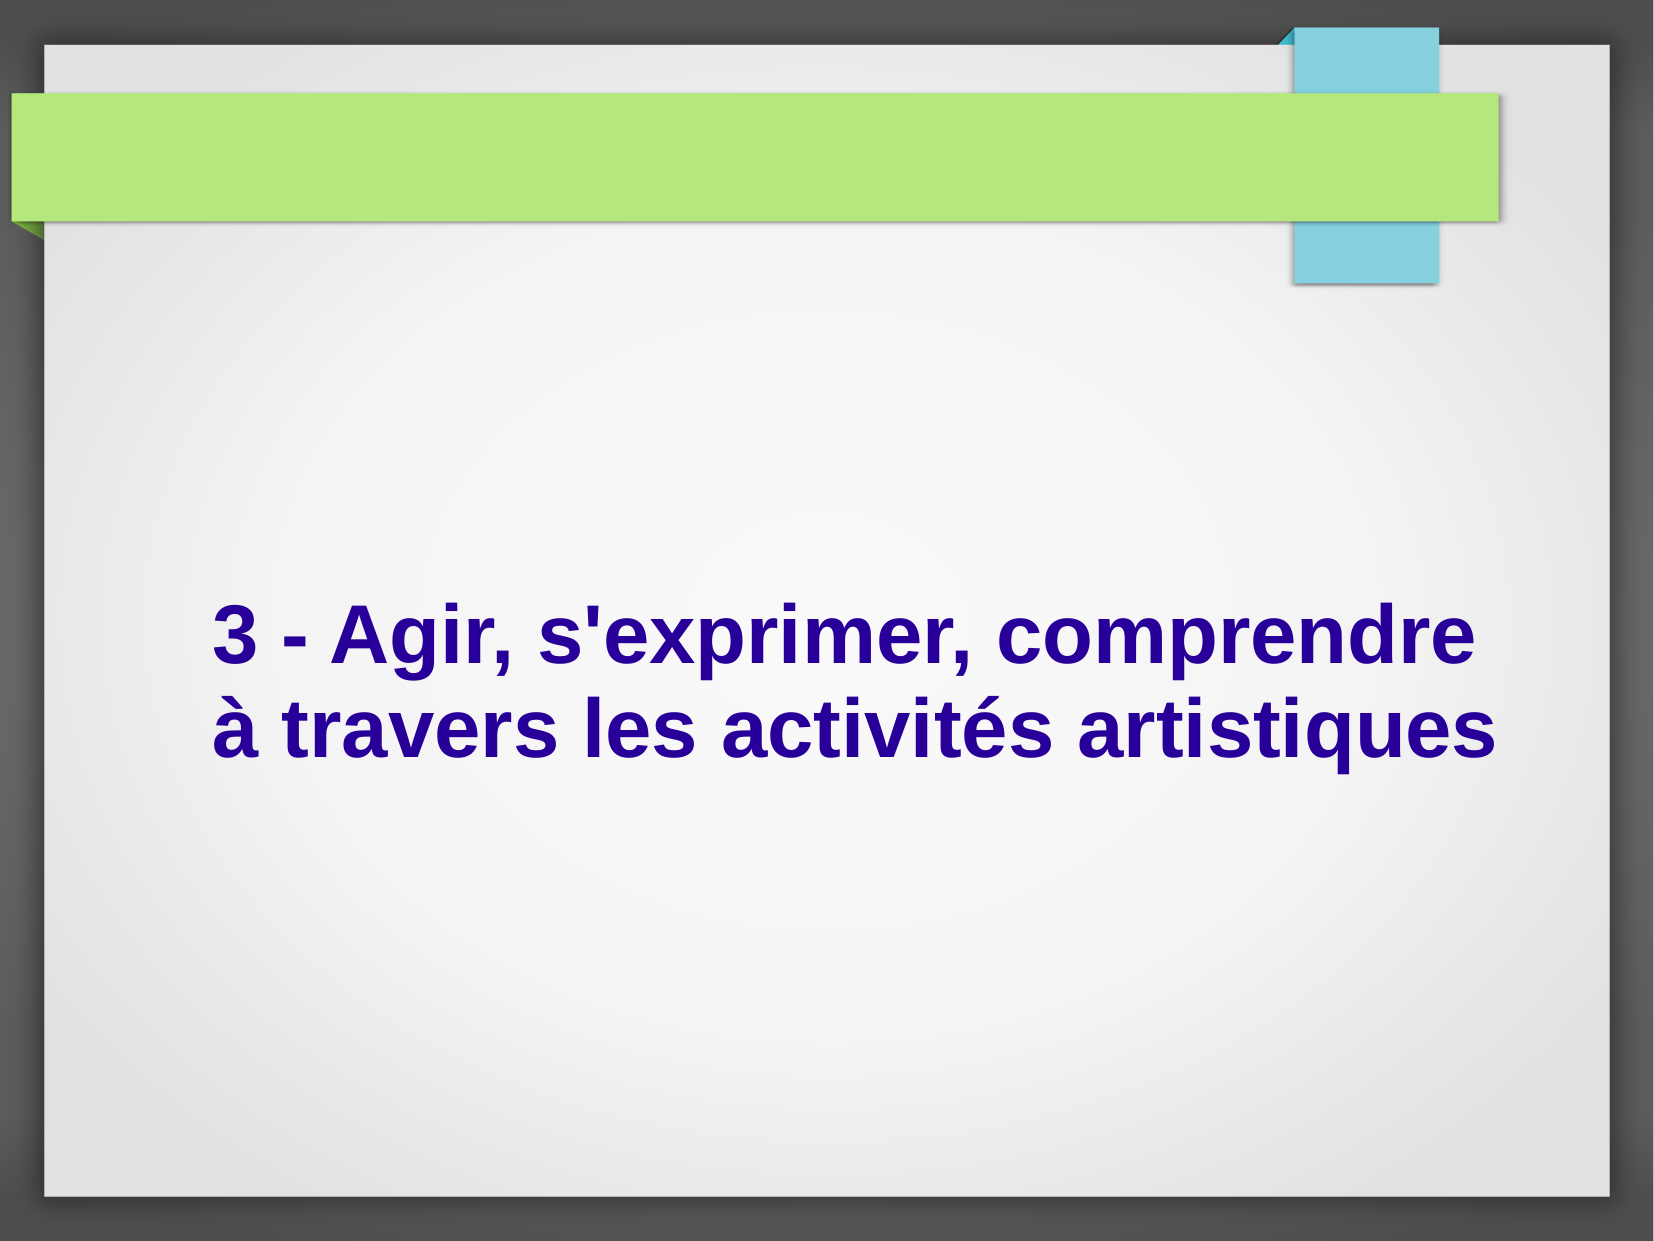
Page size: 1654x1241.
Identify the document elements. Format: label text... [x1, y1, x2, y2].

picture [0, 0, 1654, 1241]
list 3 - Agir, s'exprimer, comprendre à travers les activités artistiques [212, 343, 1538, 981]
